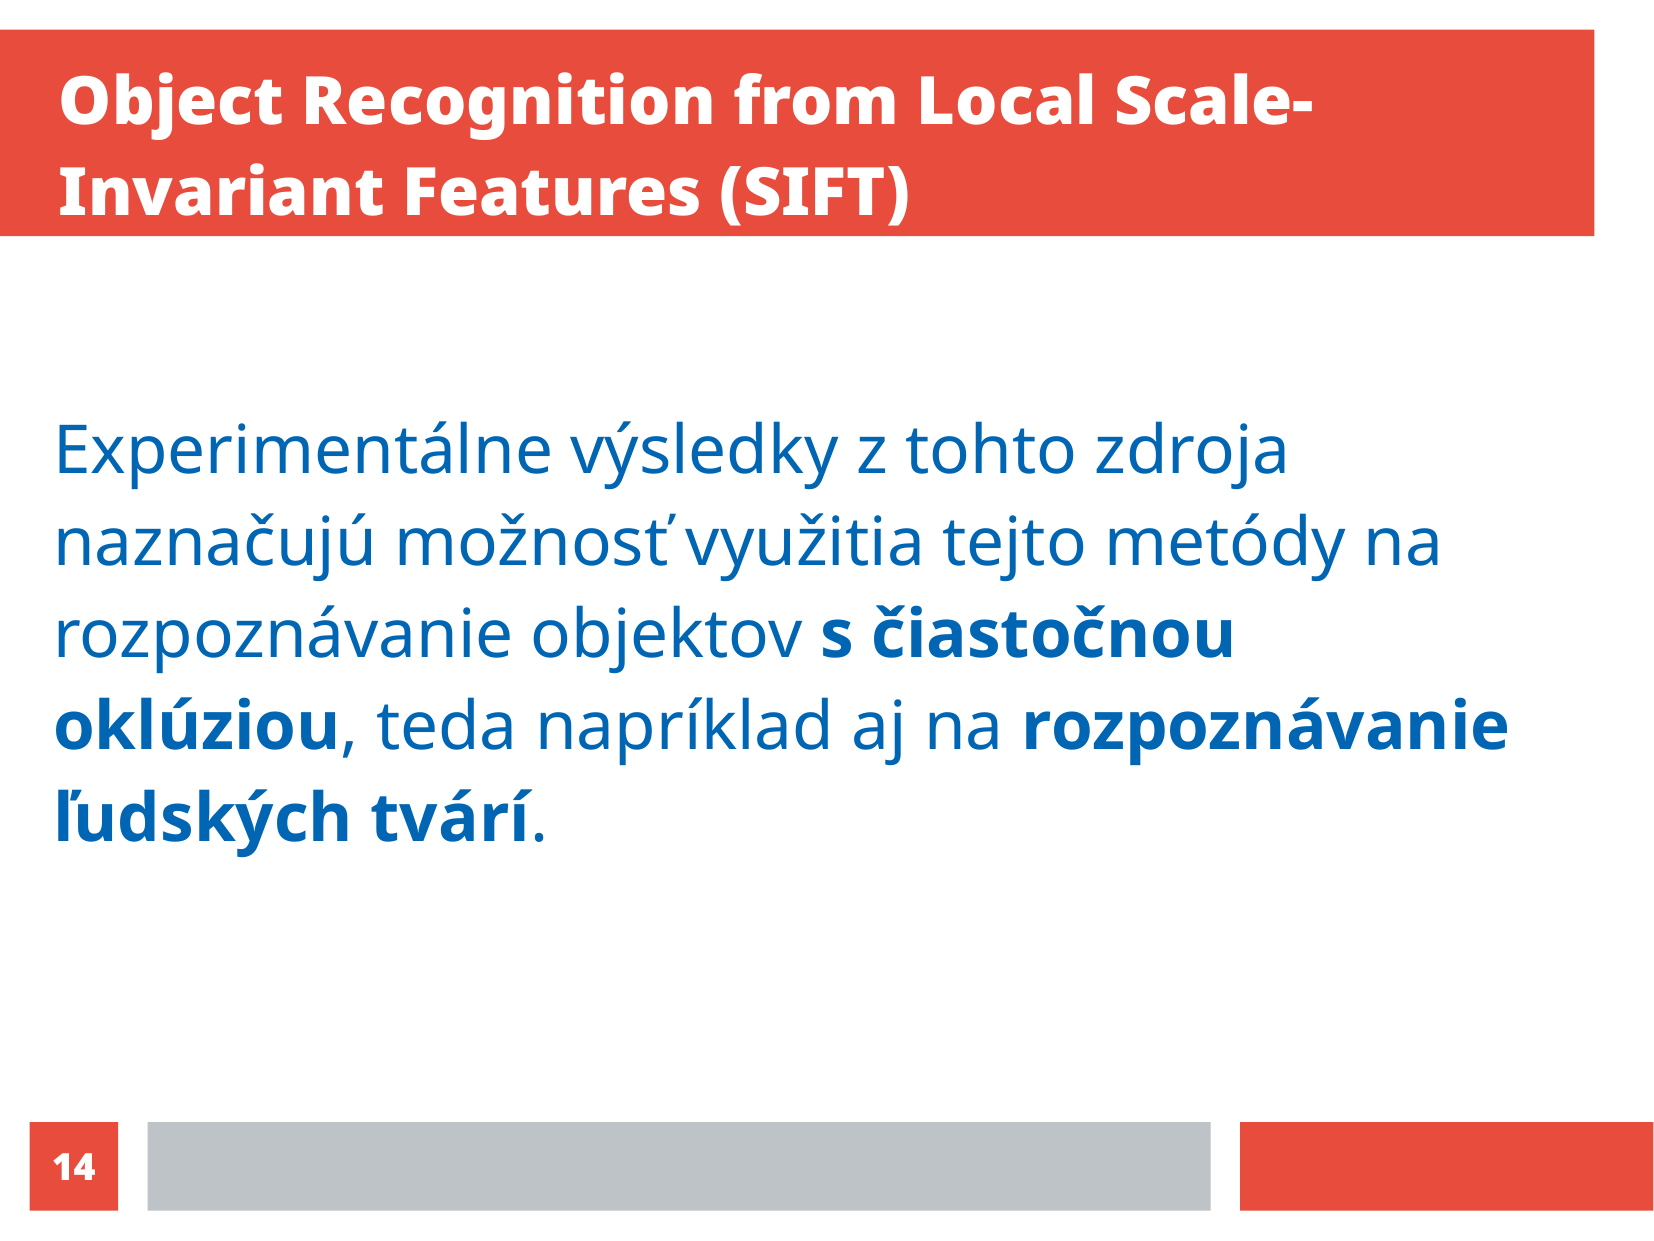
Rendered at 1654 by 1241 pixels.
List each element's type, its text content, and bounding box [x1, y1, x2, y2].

title Object Recognition from Local Scale-Invariant Features (SIFT) [59, 53, 1595, 201]
list Experimentálne výsledky z tohto zdroja naznačujú možnosť využitia tejto metódy na rozpoznávanie objektov s čiastočnou oklúziou, teda napríklad aj na rozpoznávanie ľudských tvárí. [53, 401, 1560, 863]
